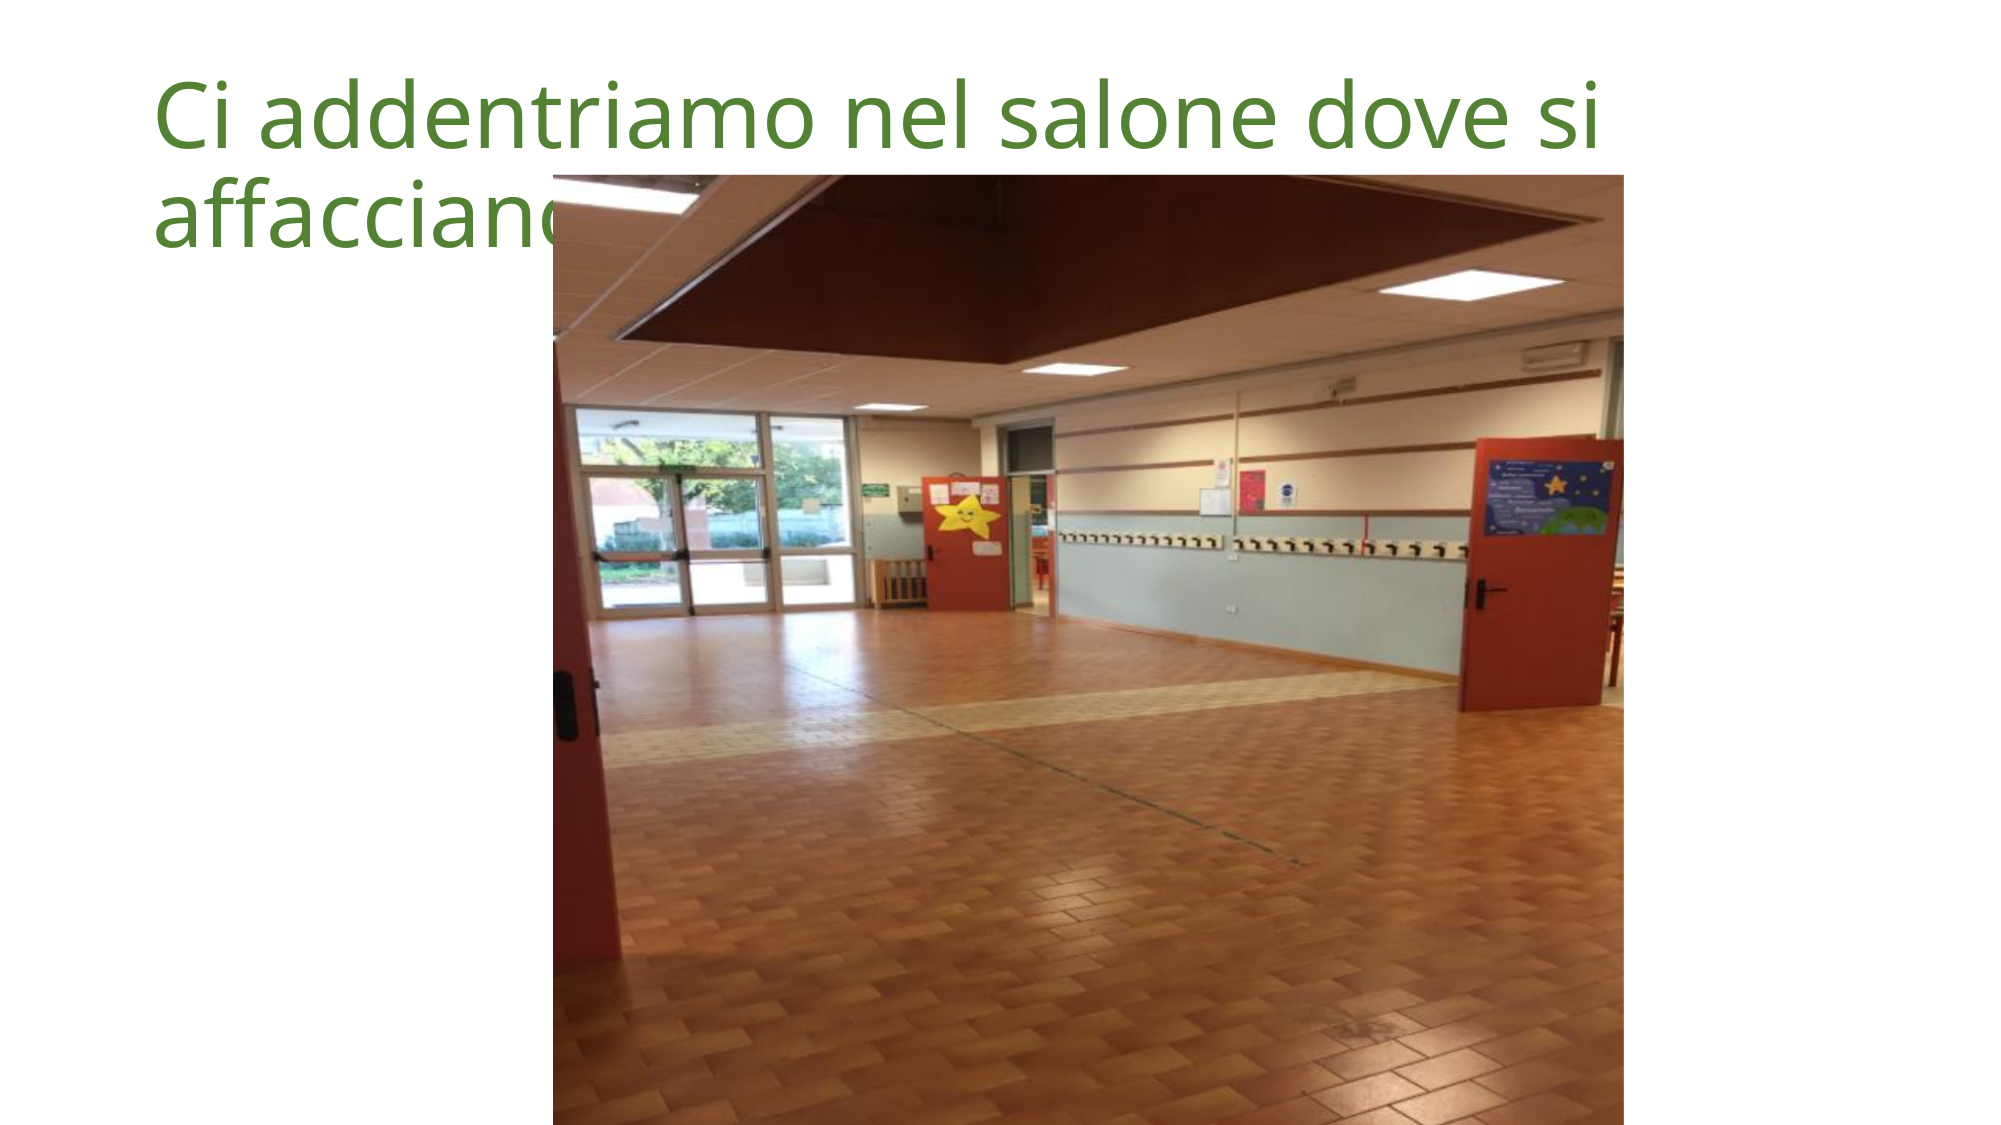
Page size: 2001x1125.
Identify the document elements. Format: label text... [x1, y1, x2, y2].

picture [552, 174, 1624, 1125]
title Ci addentriamo nel salone dove si affacciano le aule… [137, 59, 1863, 278]
